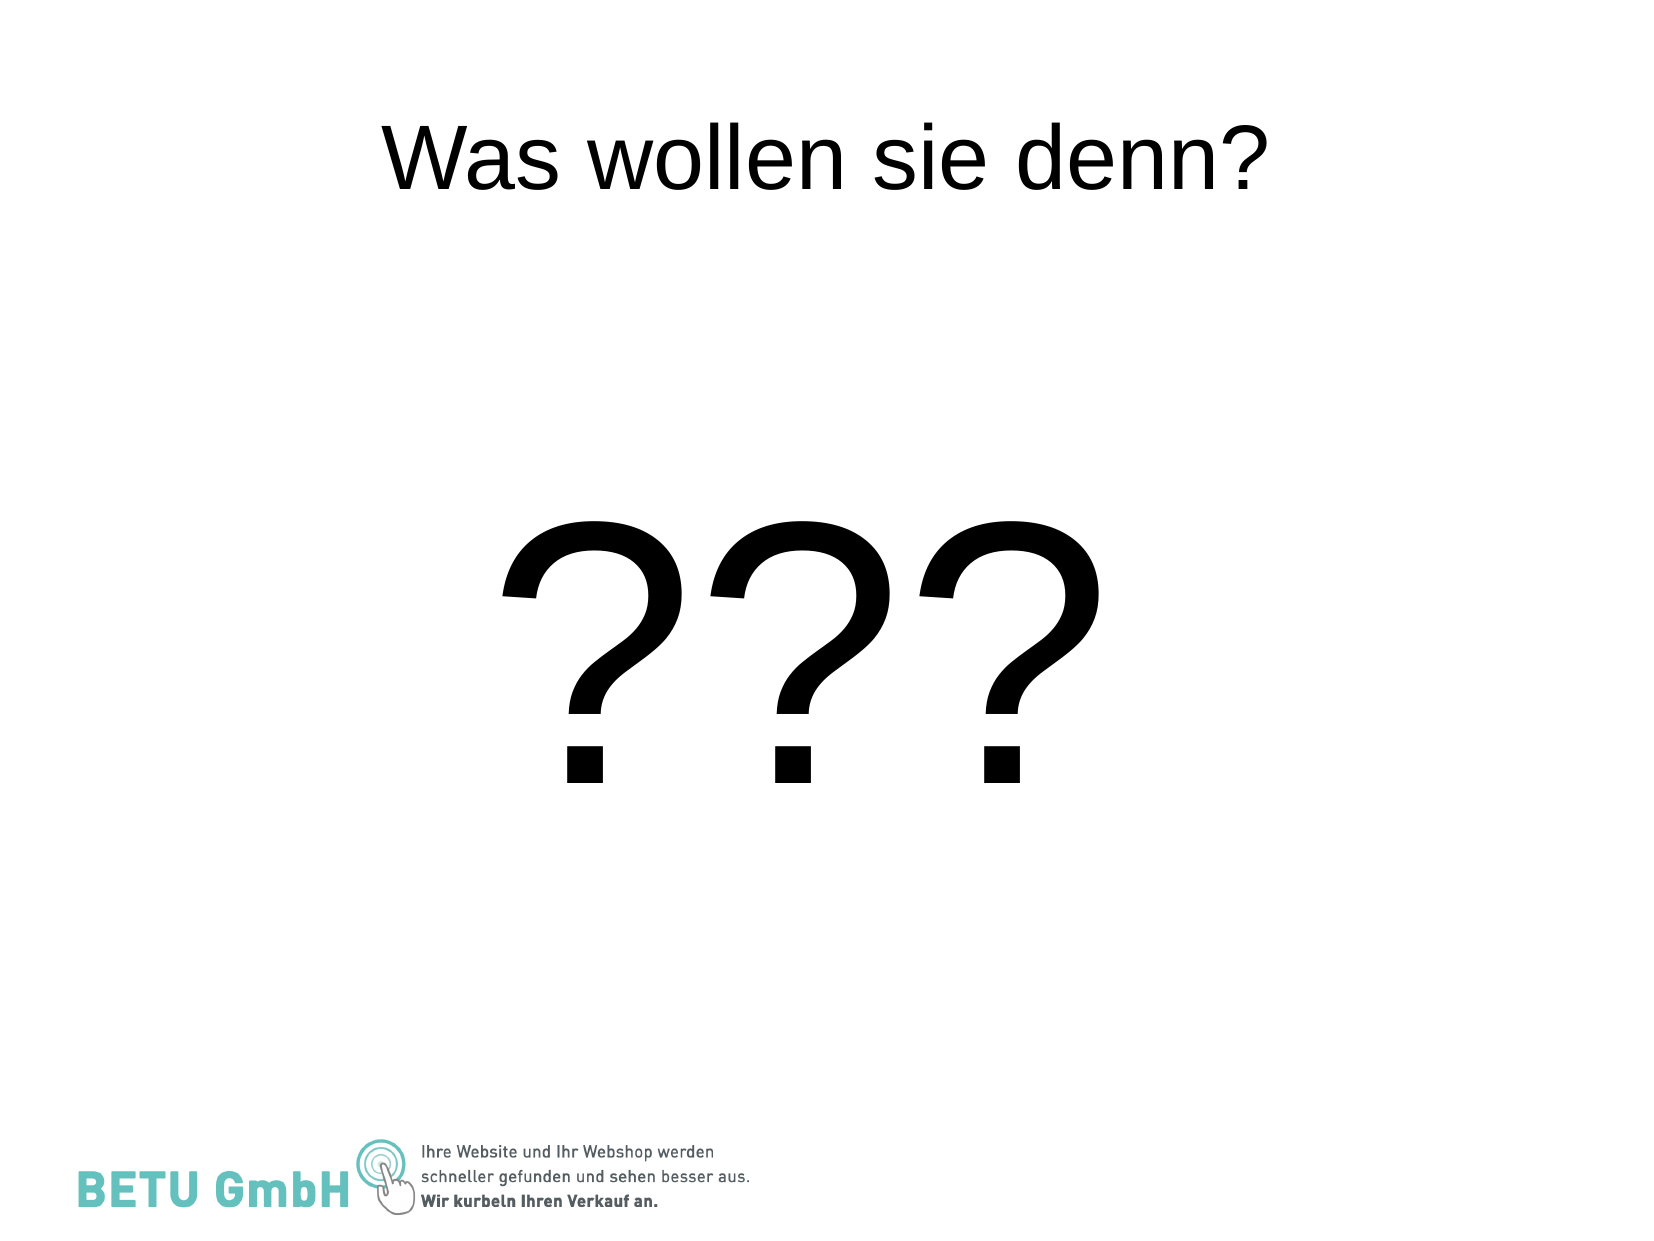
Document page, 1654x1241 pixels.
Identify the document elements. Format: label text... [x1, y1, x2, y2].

text_box ??? [472, 401, 1128, 836]
text_box Was wollen sie denn? [82, 49, 1571, 257]
picture [70, 1138, 815, 1216]
